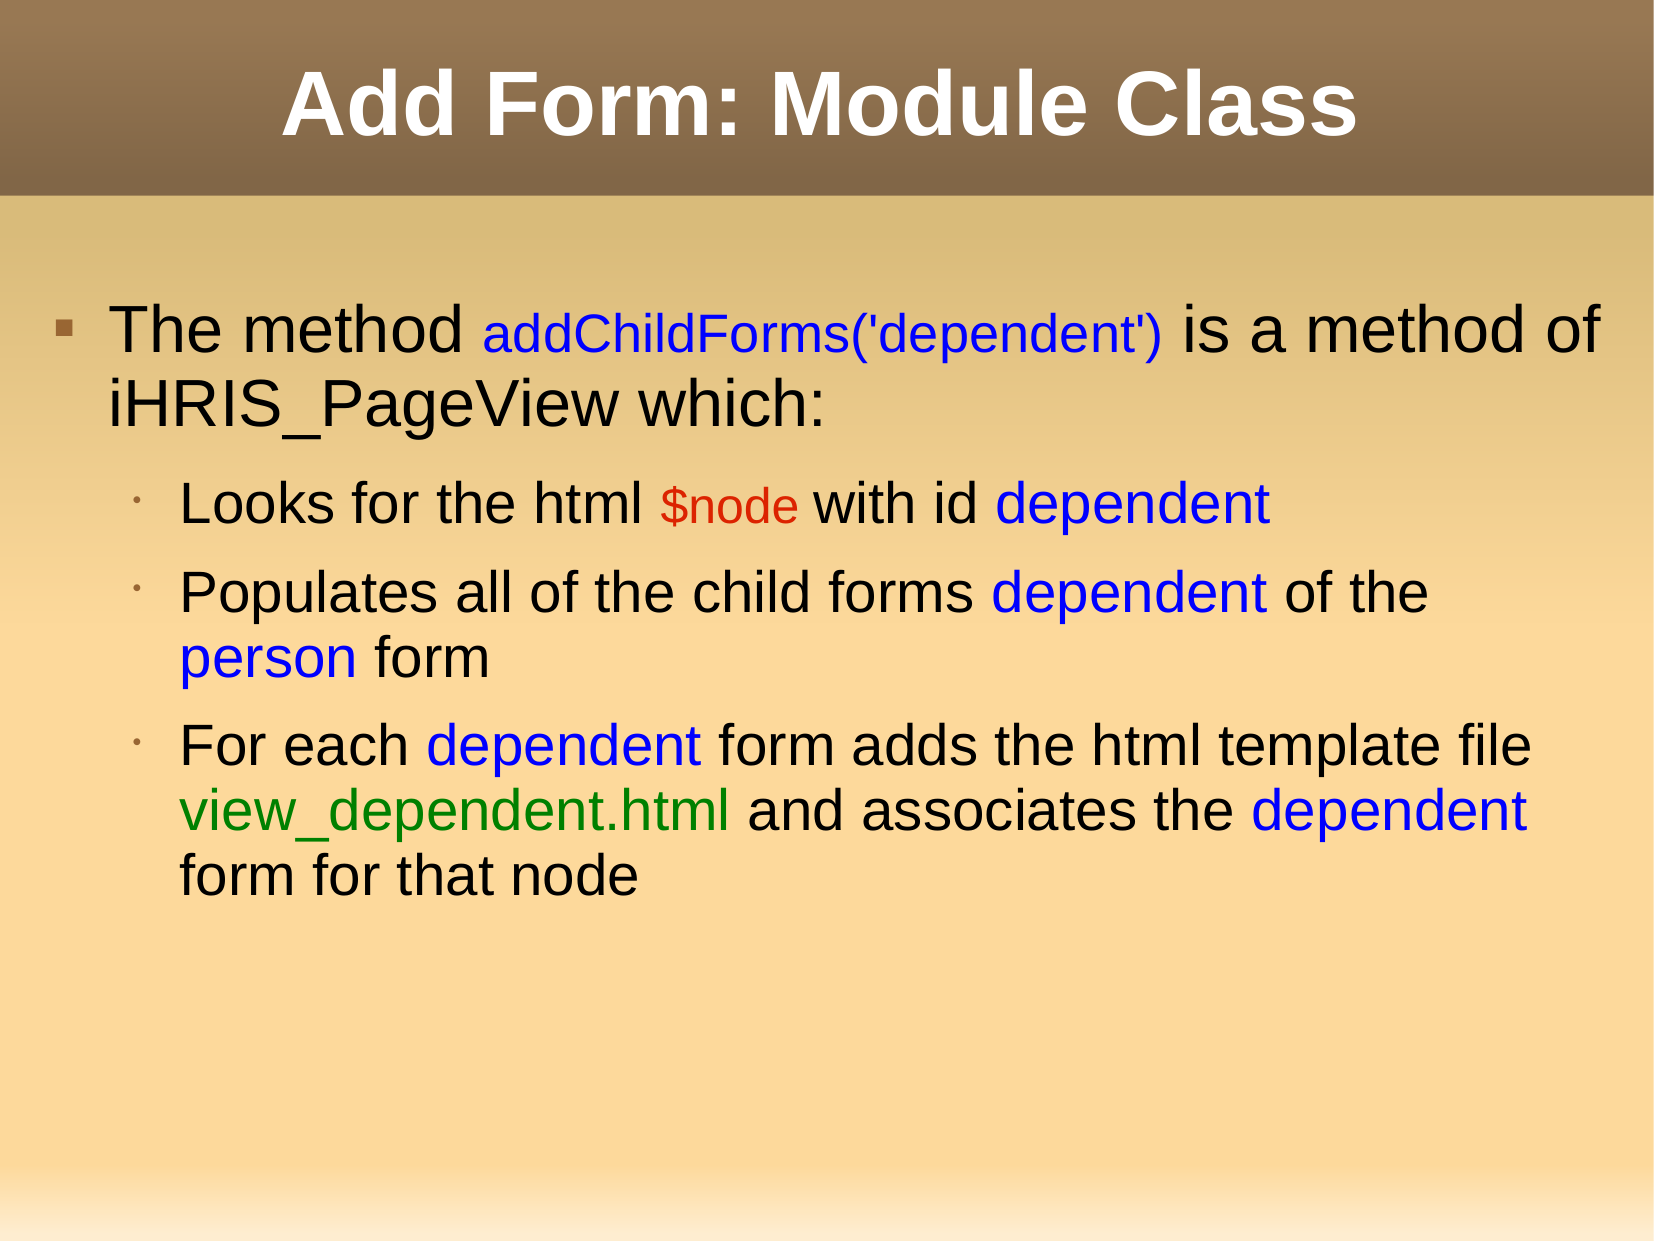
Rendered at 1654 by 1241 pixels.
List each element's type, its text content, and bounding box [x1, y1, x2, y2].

picture [0, 0, 1654, 1241]
list The method addChildForms('dependent') is a method of iHRIS_PageView which: Looks for the html $node with id dependent Populates all of the child forms dependent of the person form For each dependent form adds the html template file view_dependent.html and associates the dependent form for that node [38, 225, 1613, 1201]
title Add Form: Module Class [76, 7, 1565, 200]
